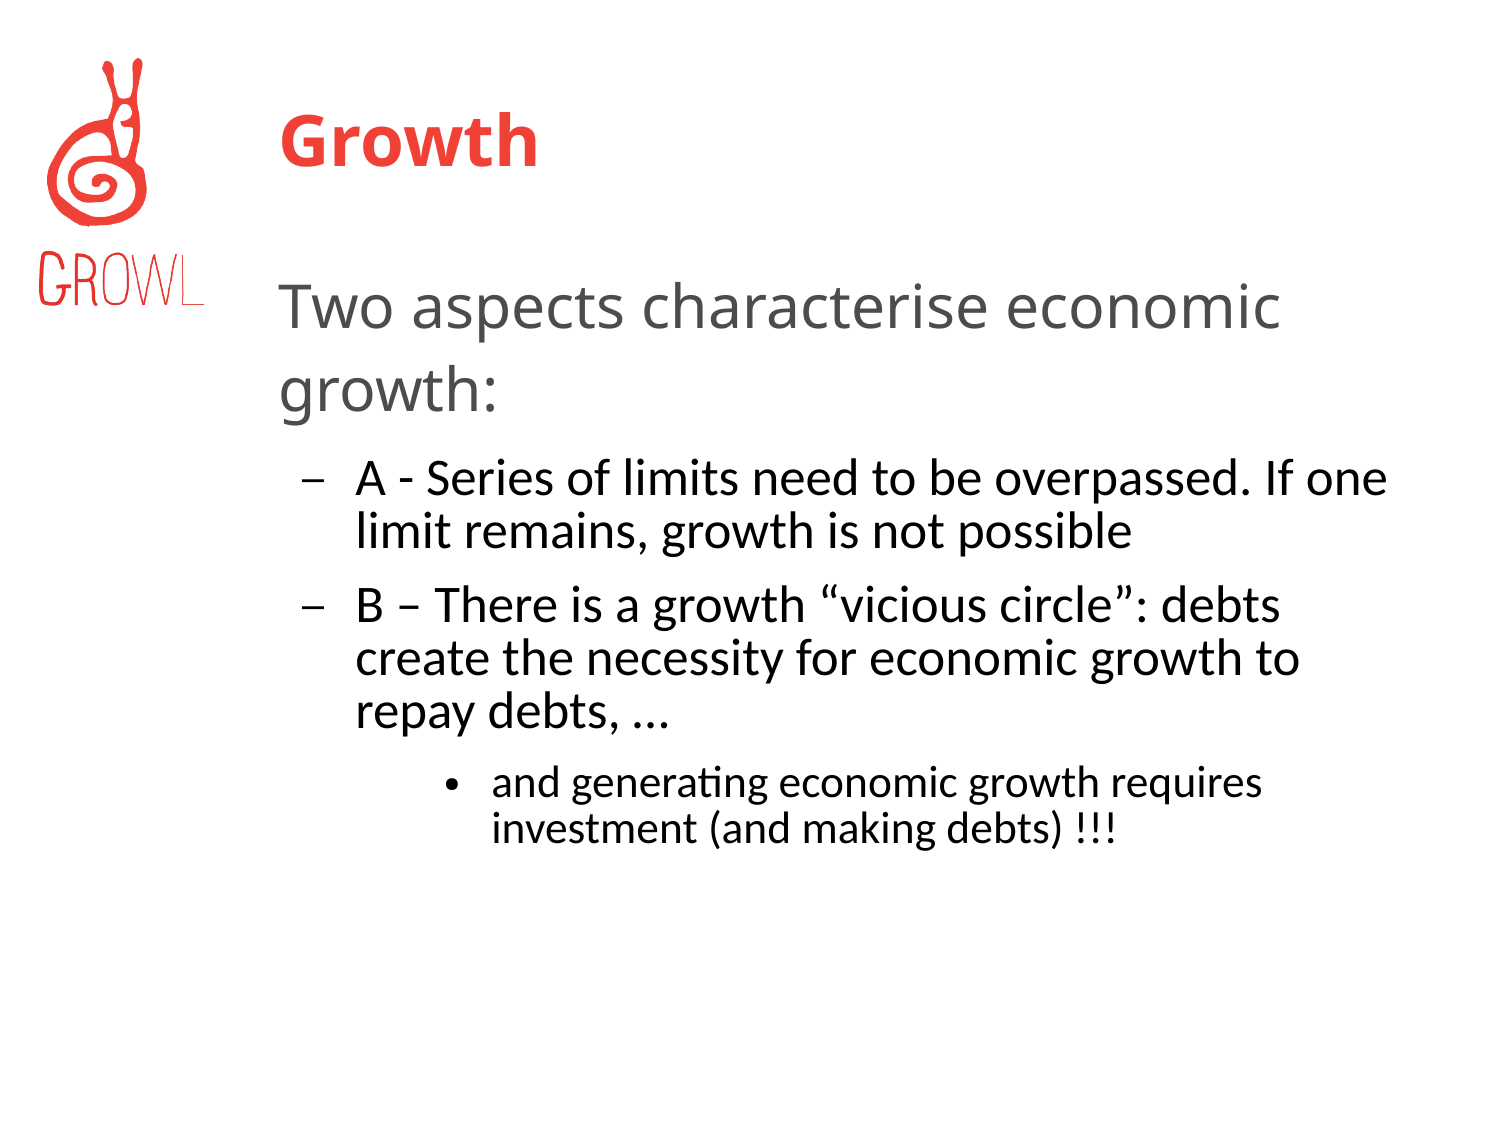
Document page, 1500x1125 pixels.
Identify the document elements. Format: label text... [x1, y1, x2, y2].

picture [39, 58, 204, 306]
list Two aspects characterise economic growth: A - Series of limits need to be overpassed. If one limit remains, growth is not possible B – There is a growth “vicious circle”: debts create the necessity for economic growth to repay debts, … and generating economic growth requires investment (and making debts) !!! [278, 263, 1395, 916]
title Growth [278, 98, 1425, 179]
